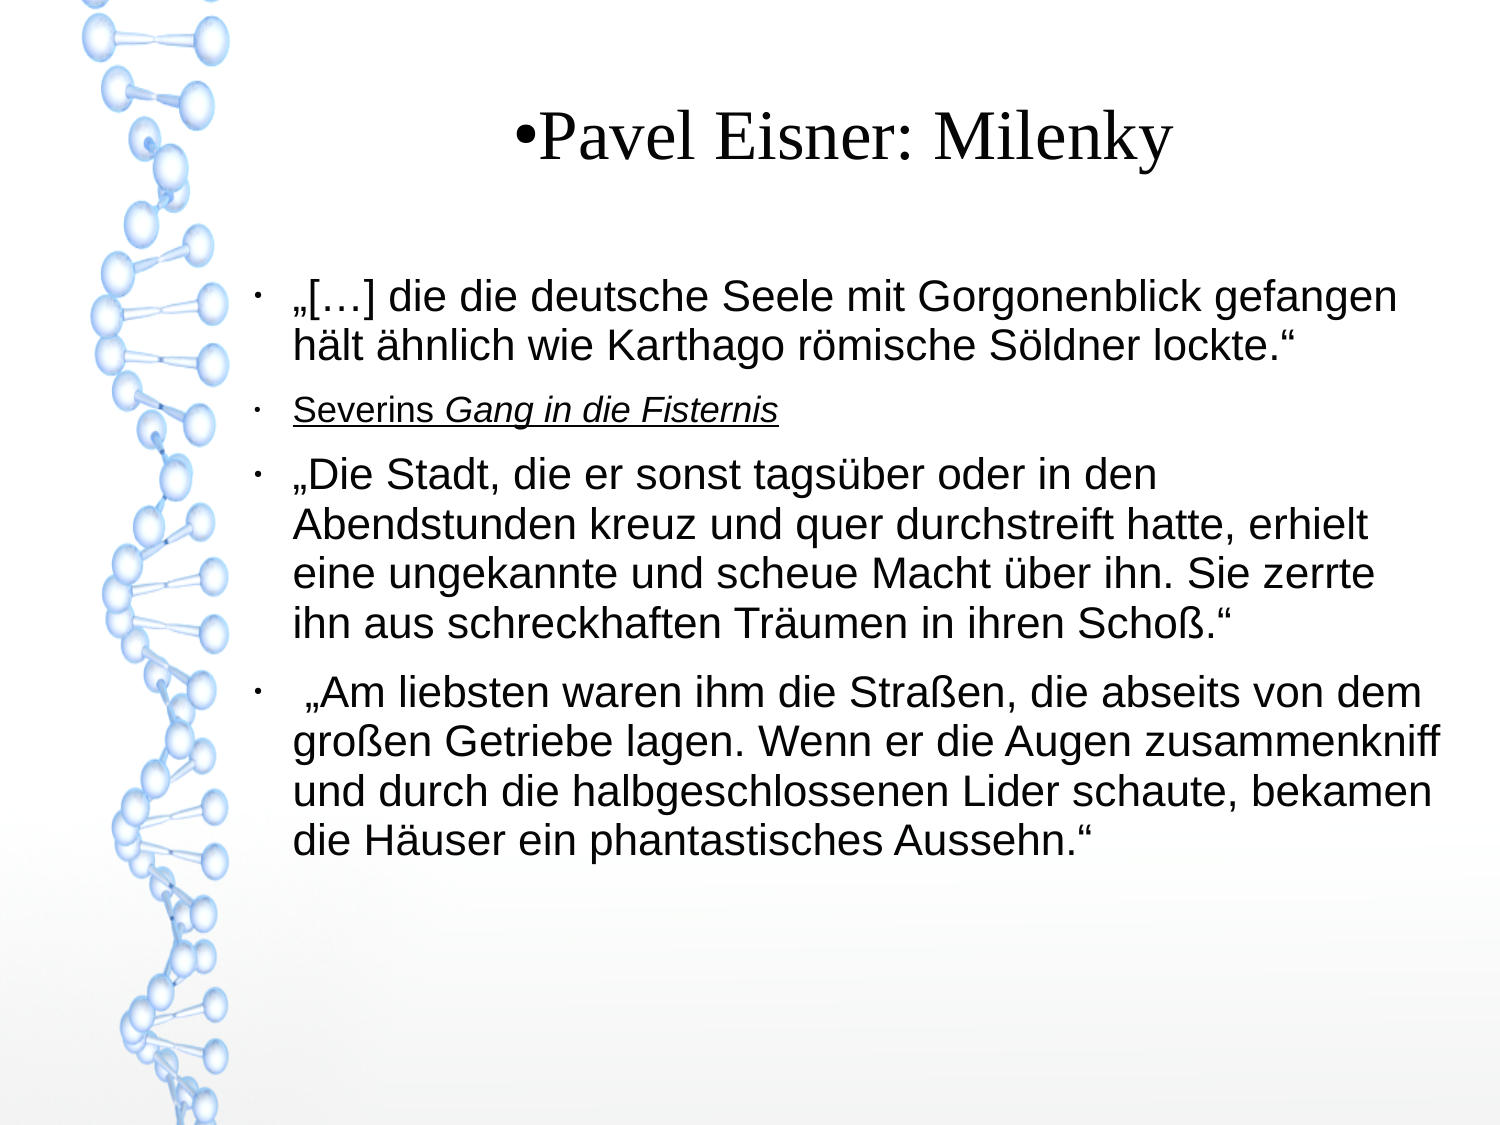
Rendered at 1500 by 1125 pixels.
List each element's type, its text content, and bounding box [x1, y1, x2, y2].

picture [0, 0, 1500, 1125]
title Pavel Eisner: Milenky [241, 42, 1447, 229]
list „[…] die die deutsche Seele mit Gorgonenblick gefangen hält ähnlich wie Karthago römische Söldner lockte.“ Severins Gang in die Fisternis „Die Stadt, die er sonst tagsüber oder in den Abendstunden kreuz und quer durchstreift hatte, erhielt eine ungekannte und scheue Macht über ihn. Sie zerrte ihn aus schreckhaften Träumen in ihren Schoß.“ „Am liebsten waren ihm die Straßen, die abseits von dem großen Getriebe lagen. Wenn er die Augen zusammenkniff und durch die halbgeschlossenen Lider schaute, bekamen die Häuser ein phantastisches Aussehn.“ [241, 271, 1447, 924]
